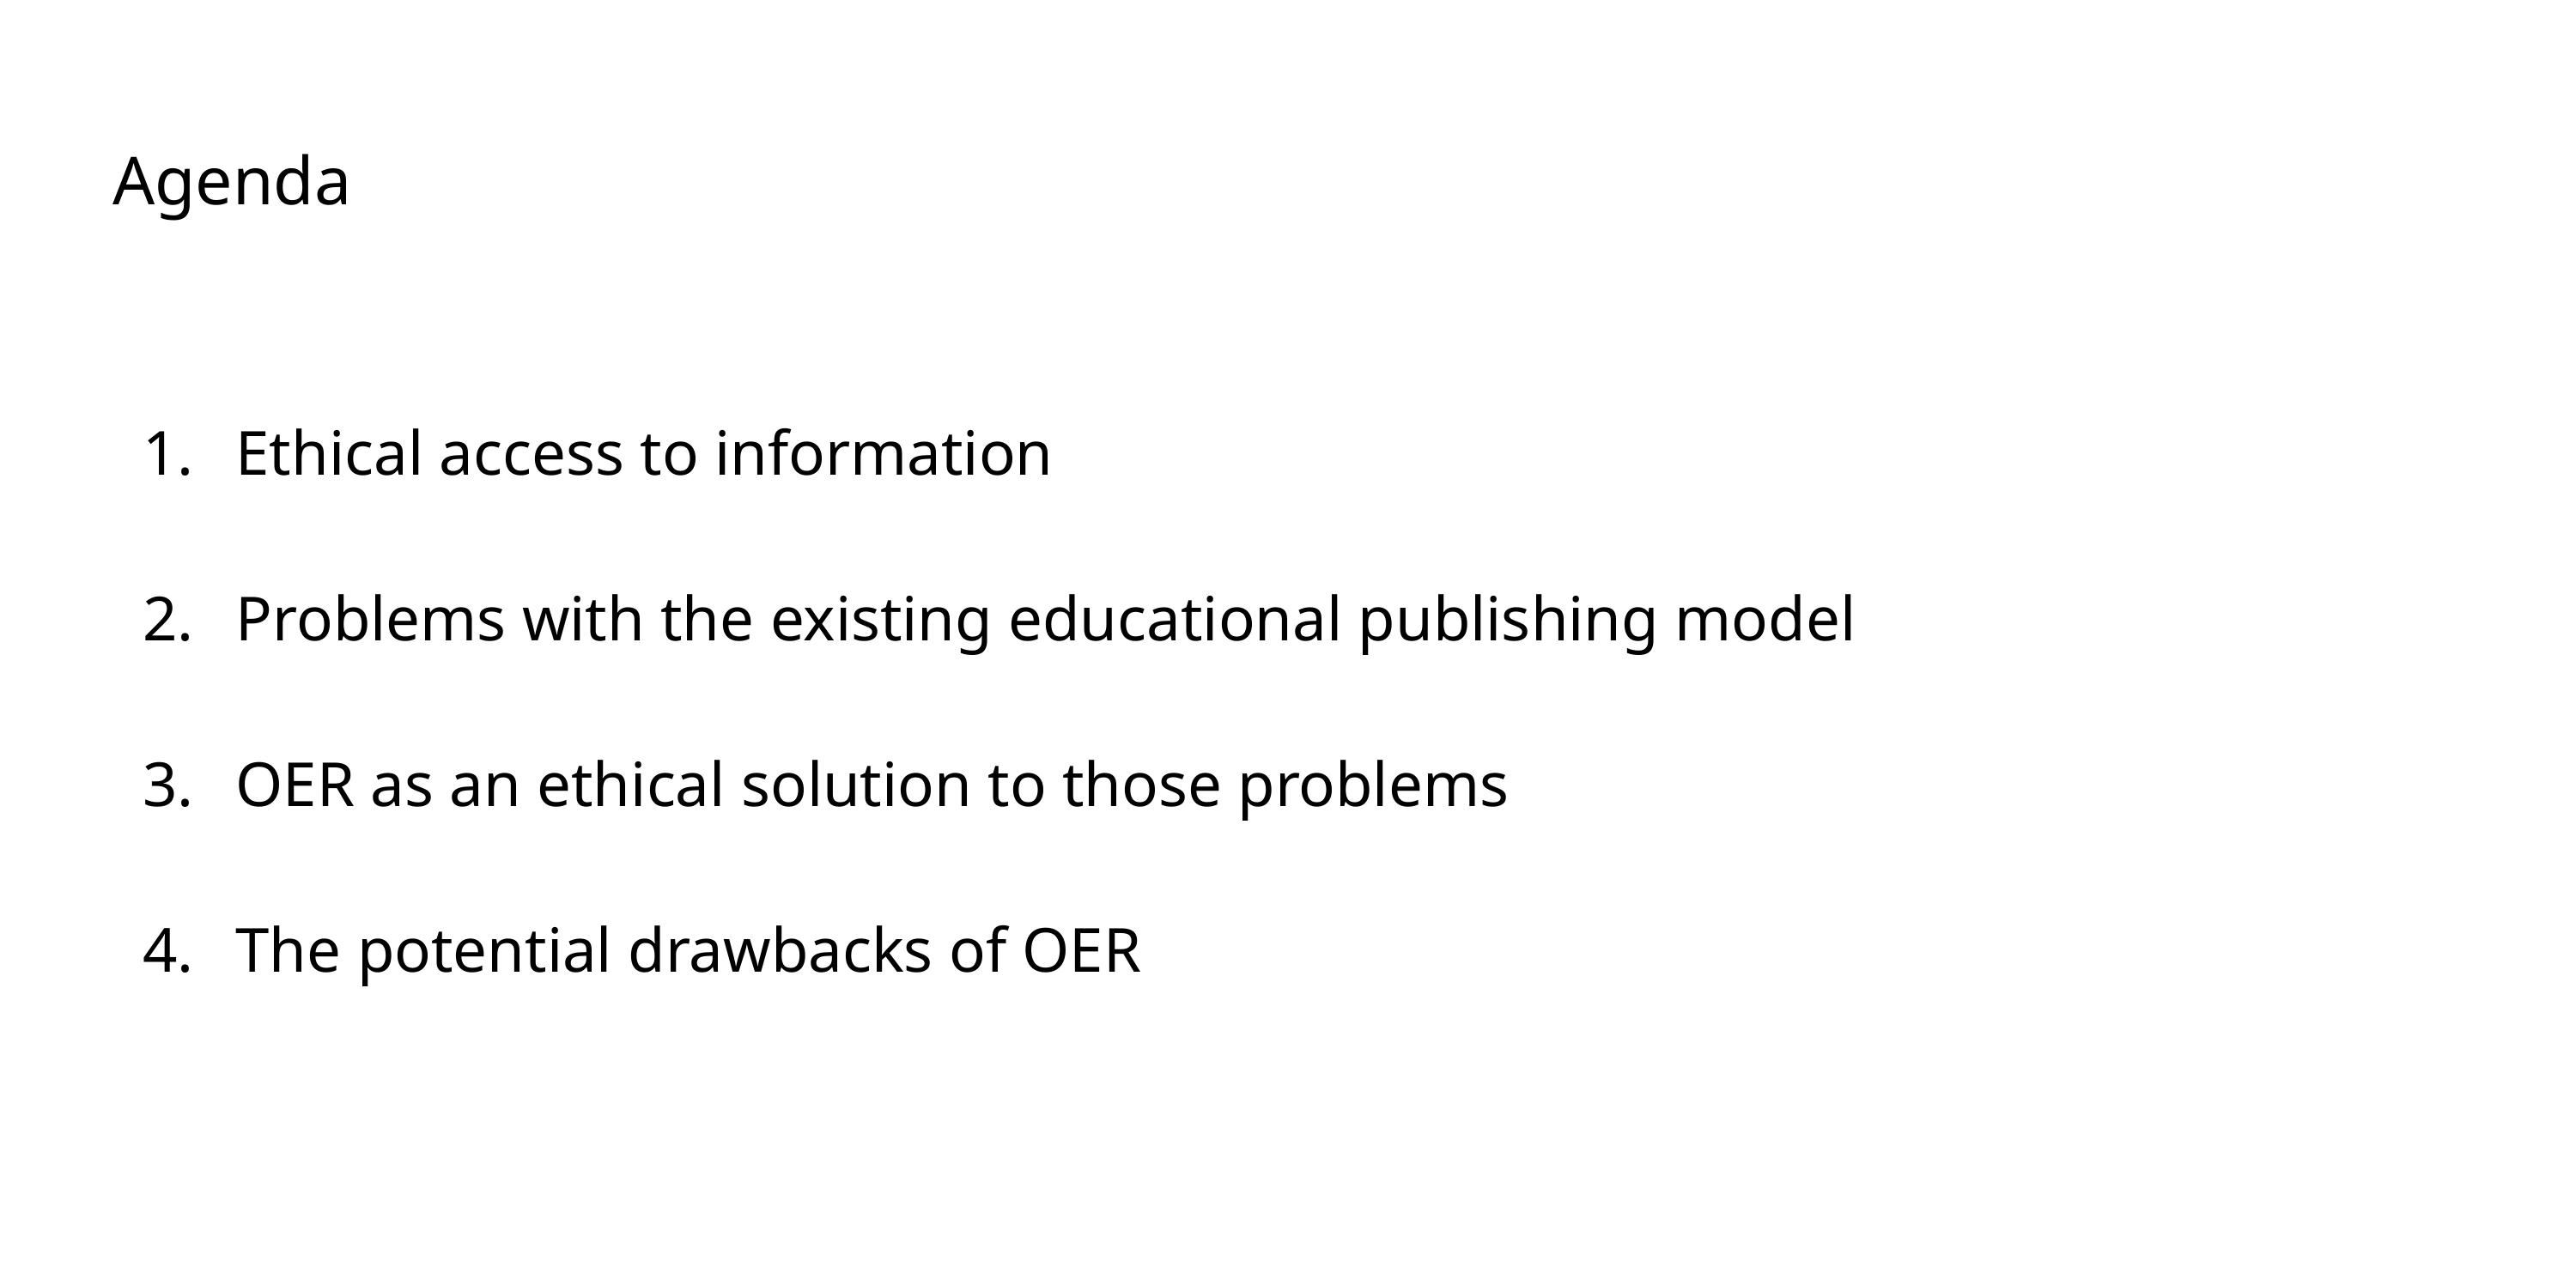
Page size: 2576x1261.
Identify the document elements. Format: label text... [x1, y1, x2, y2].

title Agenda [88, 109, 2488, 250]
list Ethical access to information Problems with the existing educational publishing model OER as an ethical solution to those problems The potential drawbacks of OER [88, 302, 2488, 1120]
